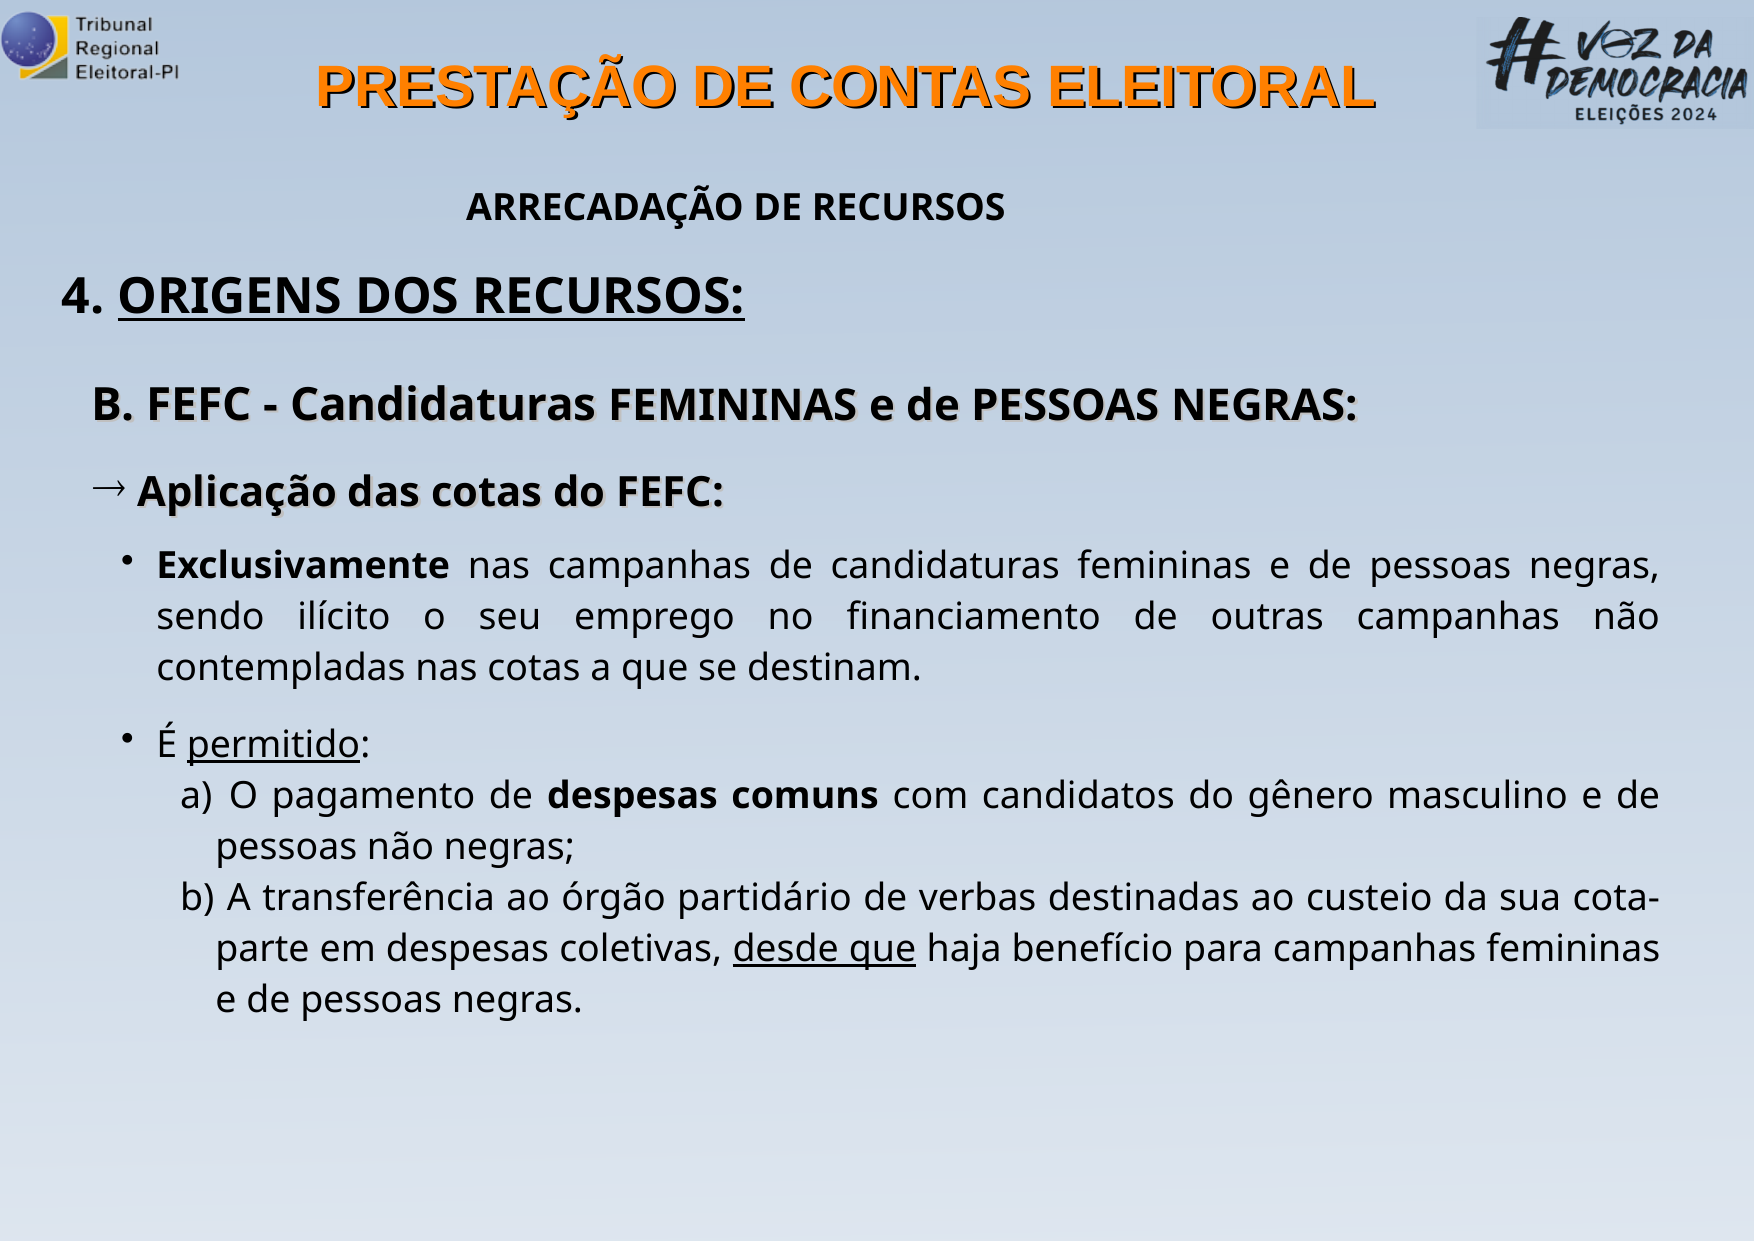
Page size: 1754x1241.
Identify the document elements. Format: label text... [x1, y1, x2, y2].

picture [0, 11, 195, 87]
title PRESTAÇÃO DE CONTAS ELEITORAL [138, 53, 1554, 196]
text_box ARRECADAÇÃO DE RECURSOS [451, 173, 1206, 240]
subtitle ORIGENS DOS RECURSOS: B. FEFC - Candidaturas FEMININAS e de PESSOAS NEGRAS: Aplicação das cotas do FEFC: Exclusivamente nas campanhas de candidaturas femininas e de pessoas negras, sendo ilícito o seu emprego no financiamento de outras campanhas não contempladas nas cotas a que se destinam. É permitido: O pagamento de despesas comuns com candidatos do gênero masculino e de pessoas não negras; A transferência ao órgão partidário de verbas destinadas ao custeio da sua cota-parte em despesas coletivas, desde que haja benefício para campanhas femininas e de pessoas negras. [61, 260, 1685, 1075]
